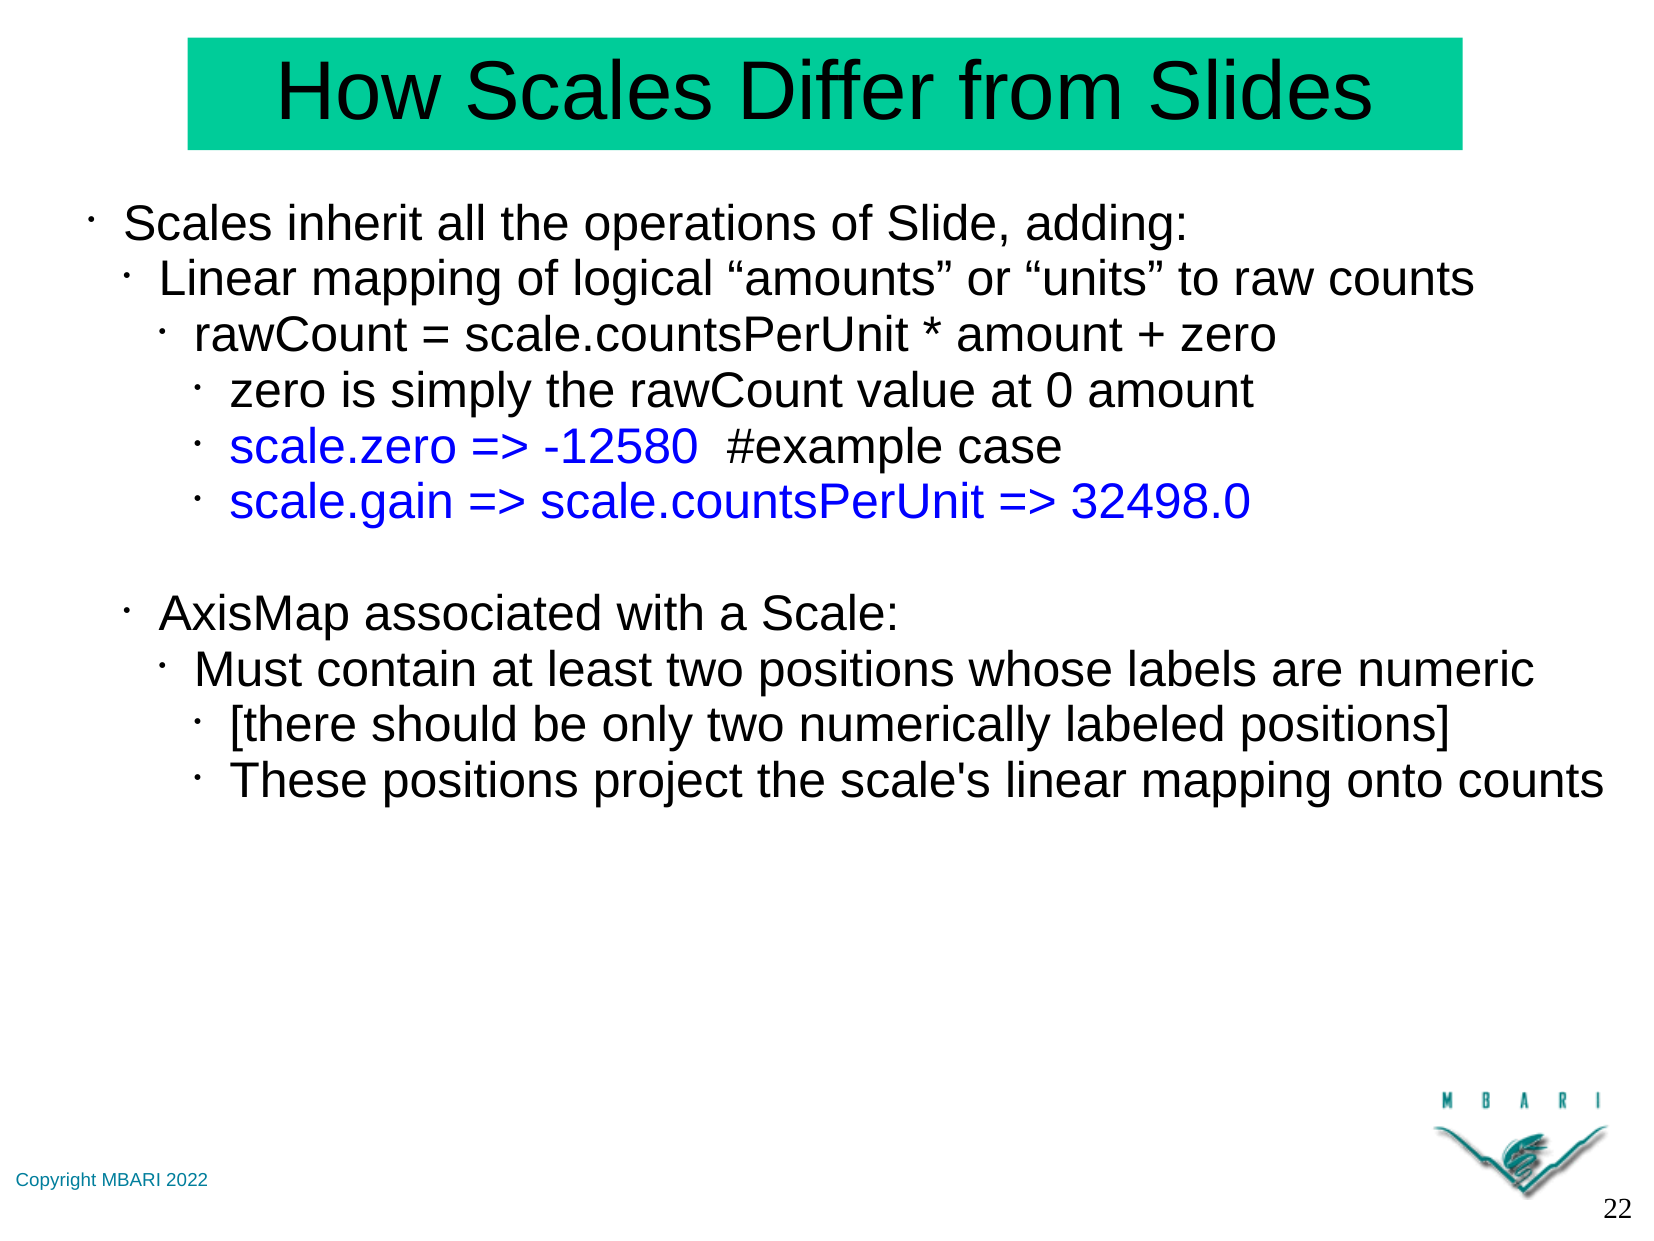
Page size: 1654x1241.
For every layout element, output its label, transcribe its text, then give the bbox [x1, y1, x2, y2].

text_box How Scales Differ from Slides [187, 37, 1463, 151]
picture [1426, 1091, 1613, 1200]
text_box Scales inherit all the operations of Slide, adding: Linear mapping of logical “amounts” or “units” to raw counts rawCount = scale.countsPerUnit * amount + zero zero is simply the rawCount value at 0 amount scale.zero => -12580 #example case scale.gain => scale.countsPerUnit => 32498.0 AxisMap associated with a Scale: Must contain at least two positions whose labels are numeric [there should be only two numerically labeled positions] These positions project the scale's linear mapping onto counts [37, 187, 1621, 901]
